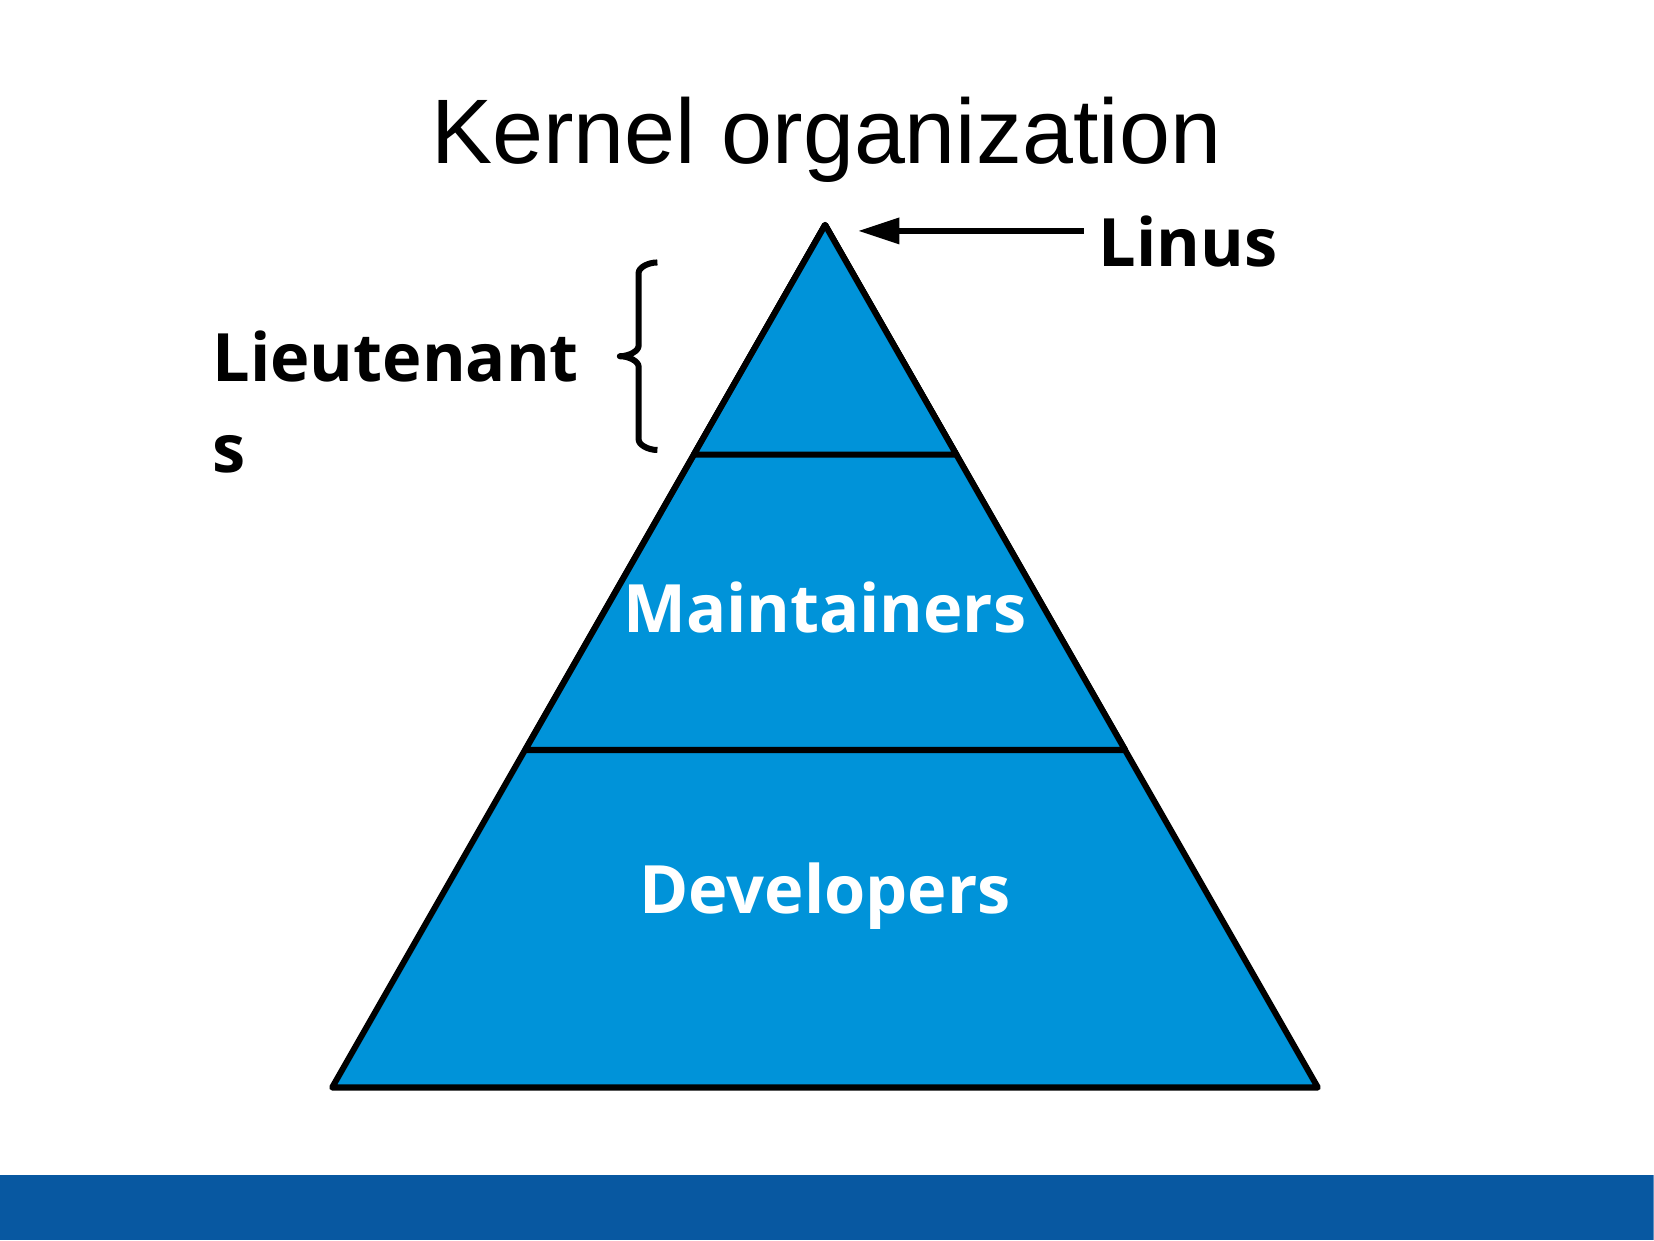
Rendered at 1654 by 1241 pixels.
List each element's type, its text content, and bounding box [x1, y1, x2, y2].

text_box Linus [1083, 187, 1313, 277]
text_box [693, 224, 957, 455]
picture [0, 1175, 1654, 1240]
text_box Lieutenants [197, 302, 611, 392]
text_box Maintainers [525, 455, 1126, 751]
title Kernel organization [82, 37, 1571, 226]
text_box Developers [332, 749, 1318, 1088]
